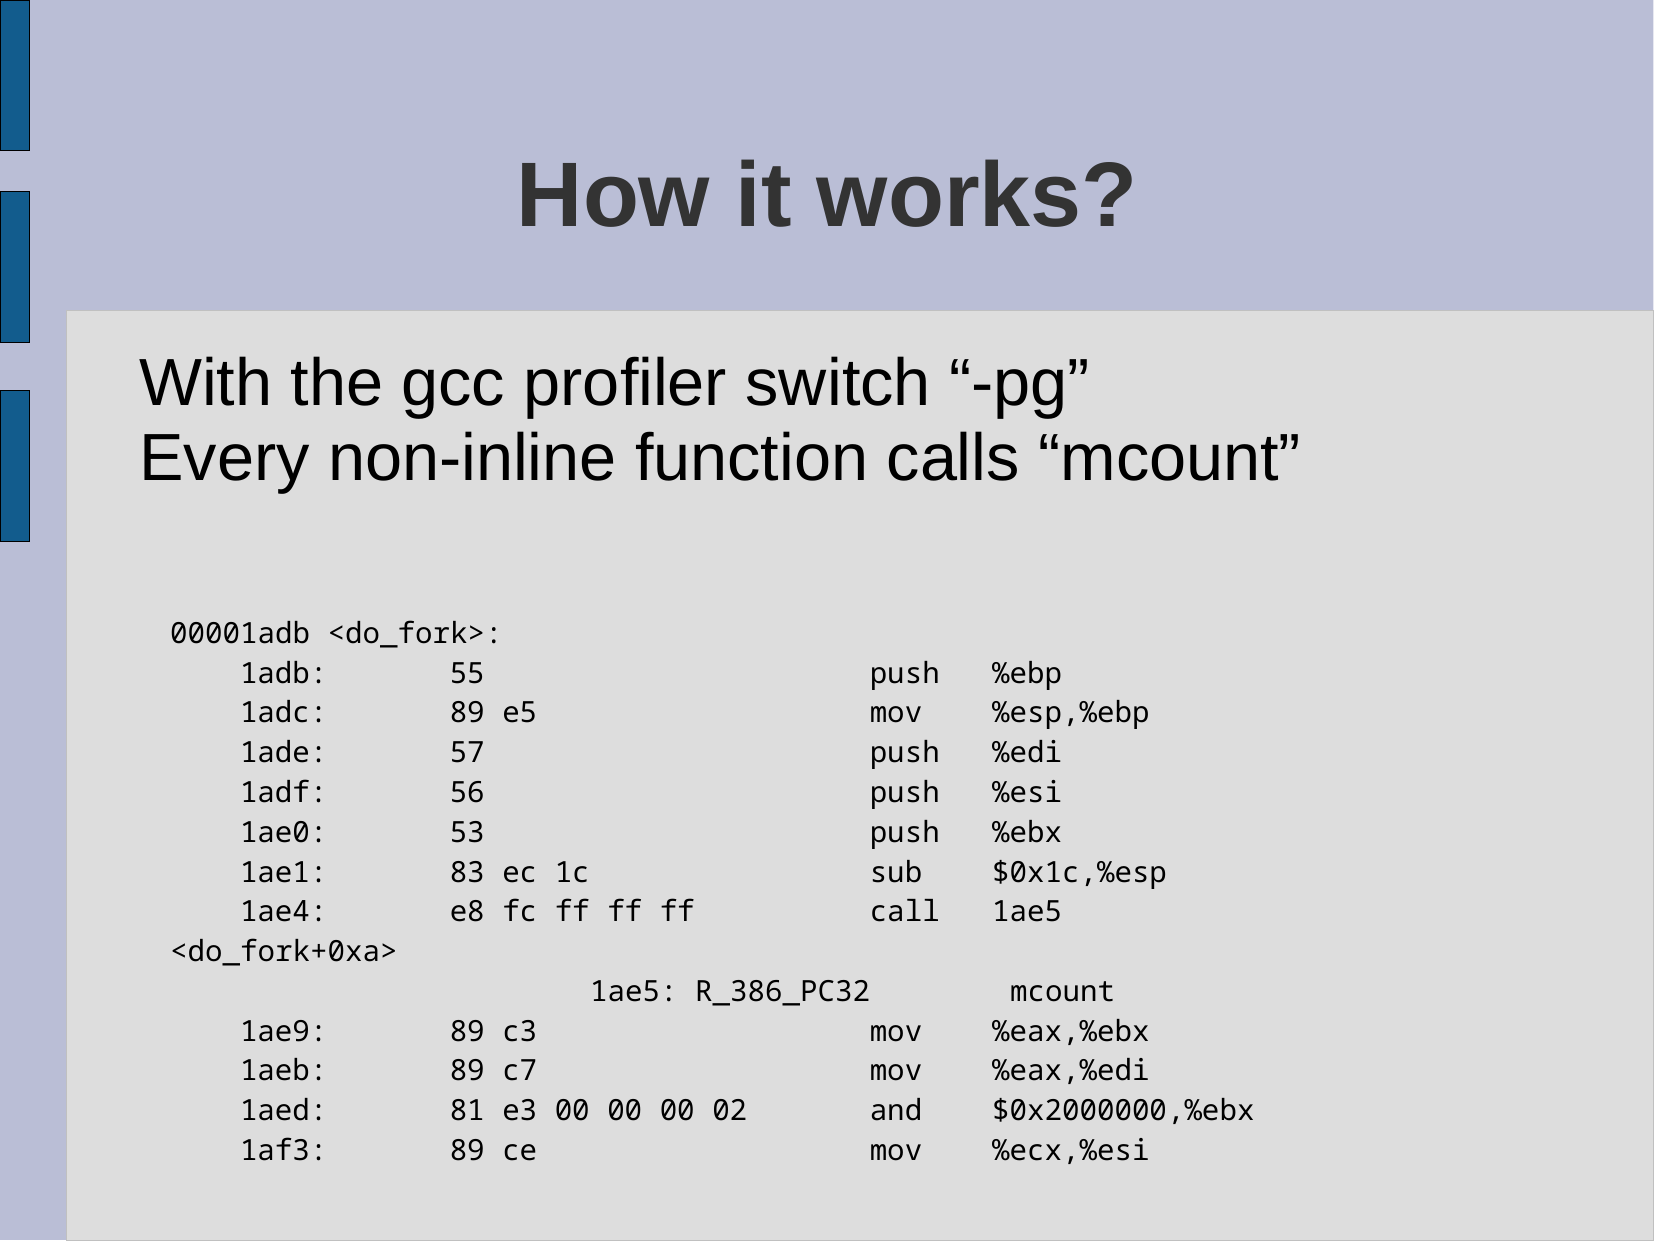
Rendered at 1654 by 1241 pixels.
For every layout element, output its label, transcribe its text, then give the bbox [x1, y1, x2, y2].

text_box 00001adb <do_fork>: 1adb: 55 push %ebp 1adc: 89 e5 mov %esp,%ebp 1ade: 57 push %edi 1adf: 56 push %esi 1ae0: 53 push %ebx 1ae1: 83 ec 1c sub $0x1c,%esp 1ae4: e8 fc ff ff ff call 1ae5 <do_fork+0xa> 1ae5: R_386_PC32 mcount 1ae9: 89 c3 mov %eax,%ebx 1aeb: 89 c7 mov %eax,%edi 1aed: 81 e3 00 00 00 02 and $0x2000000,%ebx 1af3: 89 ce mov %ecx,%esi [155, 604, 1318, 1043]
title How it works? [121, 98, 1534, 291]
list With the gcc profiler switch “-pg” Every non-inline function calls “mcount” [121, 344, 1534, 1112]
